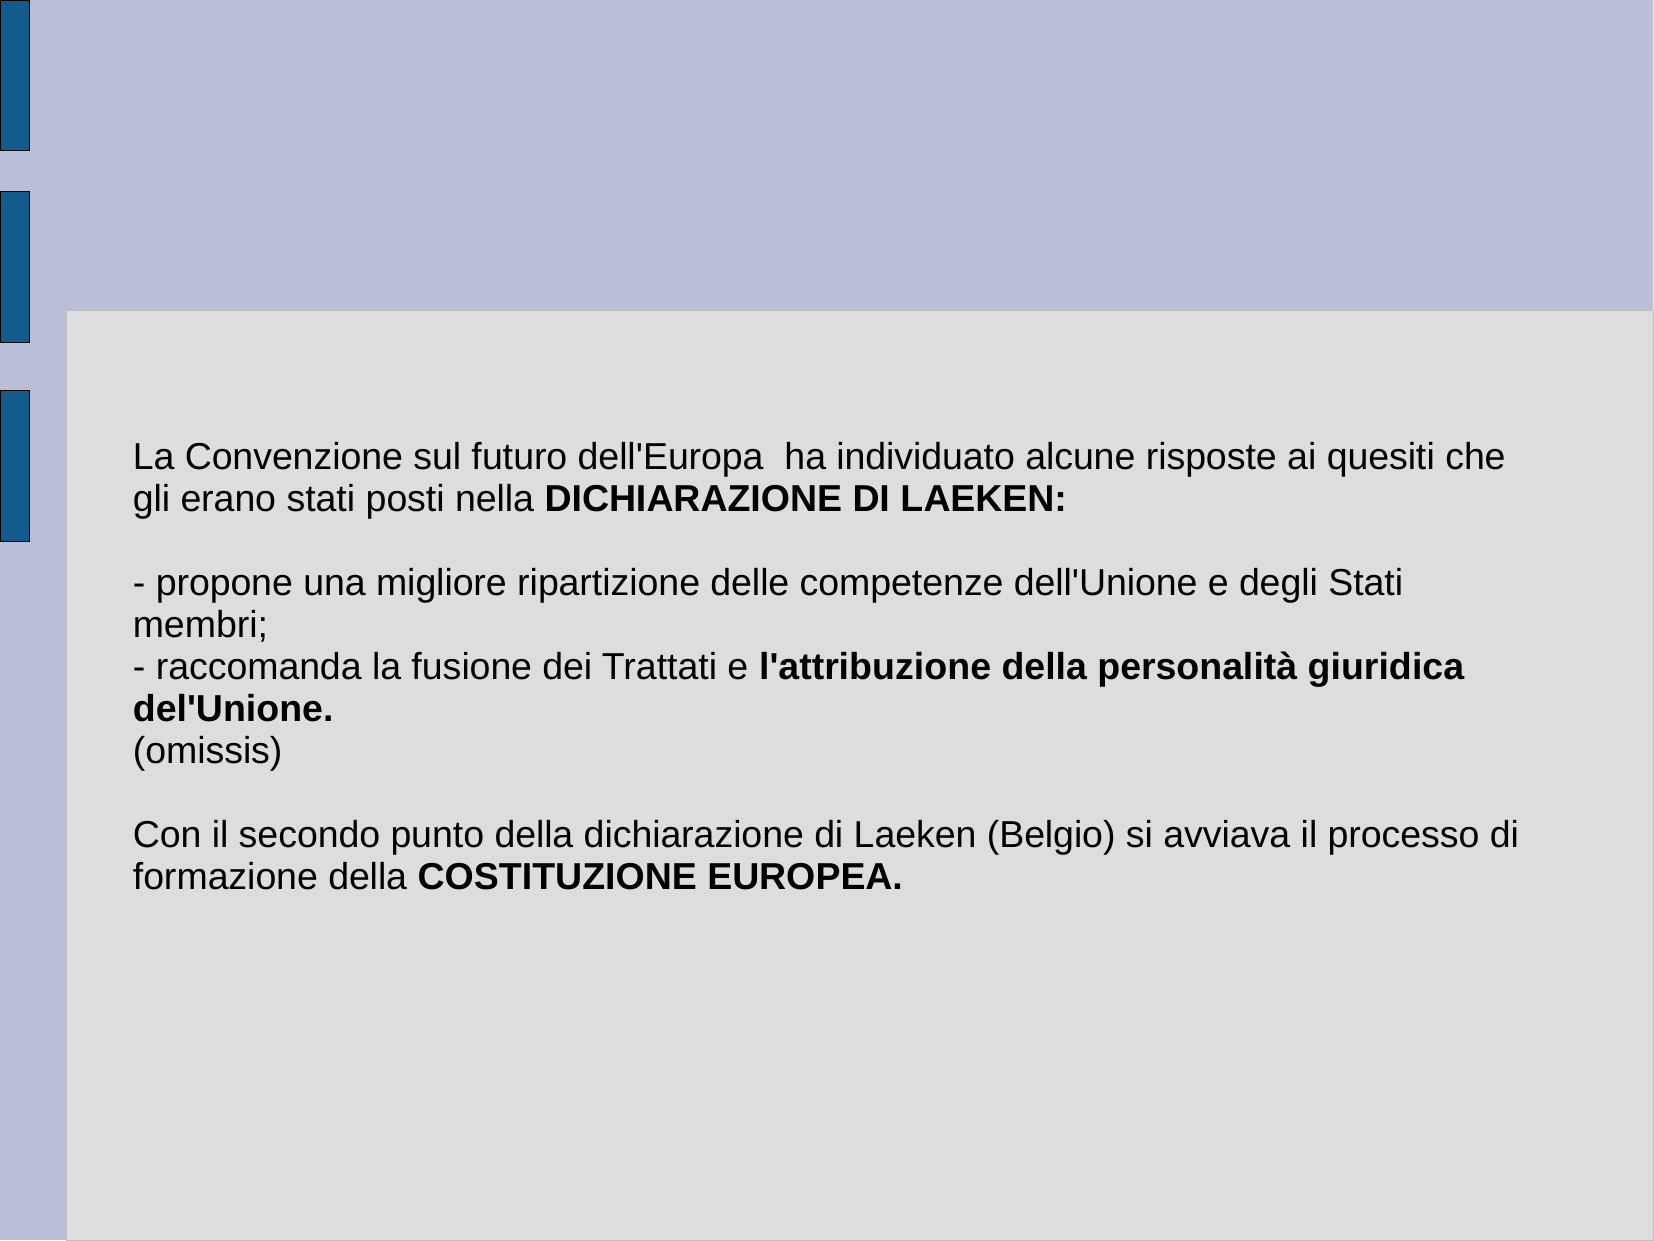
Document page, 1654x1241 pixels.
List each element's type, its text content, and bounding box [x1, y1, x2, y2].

text_box La Convenzione sul futuro dell'Europa ha individuato alcune risposte ai quesiti che gli erano stati posti nella DICHIARAZIONE DI LAEKEN: - propone una migliore ripartizione delle competenze dell'Unione e degli Stati membri; - raccomanda la fusione dei Trattati e l'attribuzione della personalità giuridica del'Unione. (omissis) Con il secondo punto della dichiarazione di Laeken (Belgio) si avviava il processo di formazione della COSTITUZIONE EUROPEA. [118, 428, 1536, 911]
